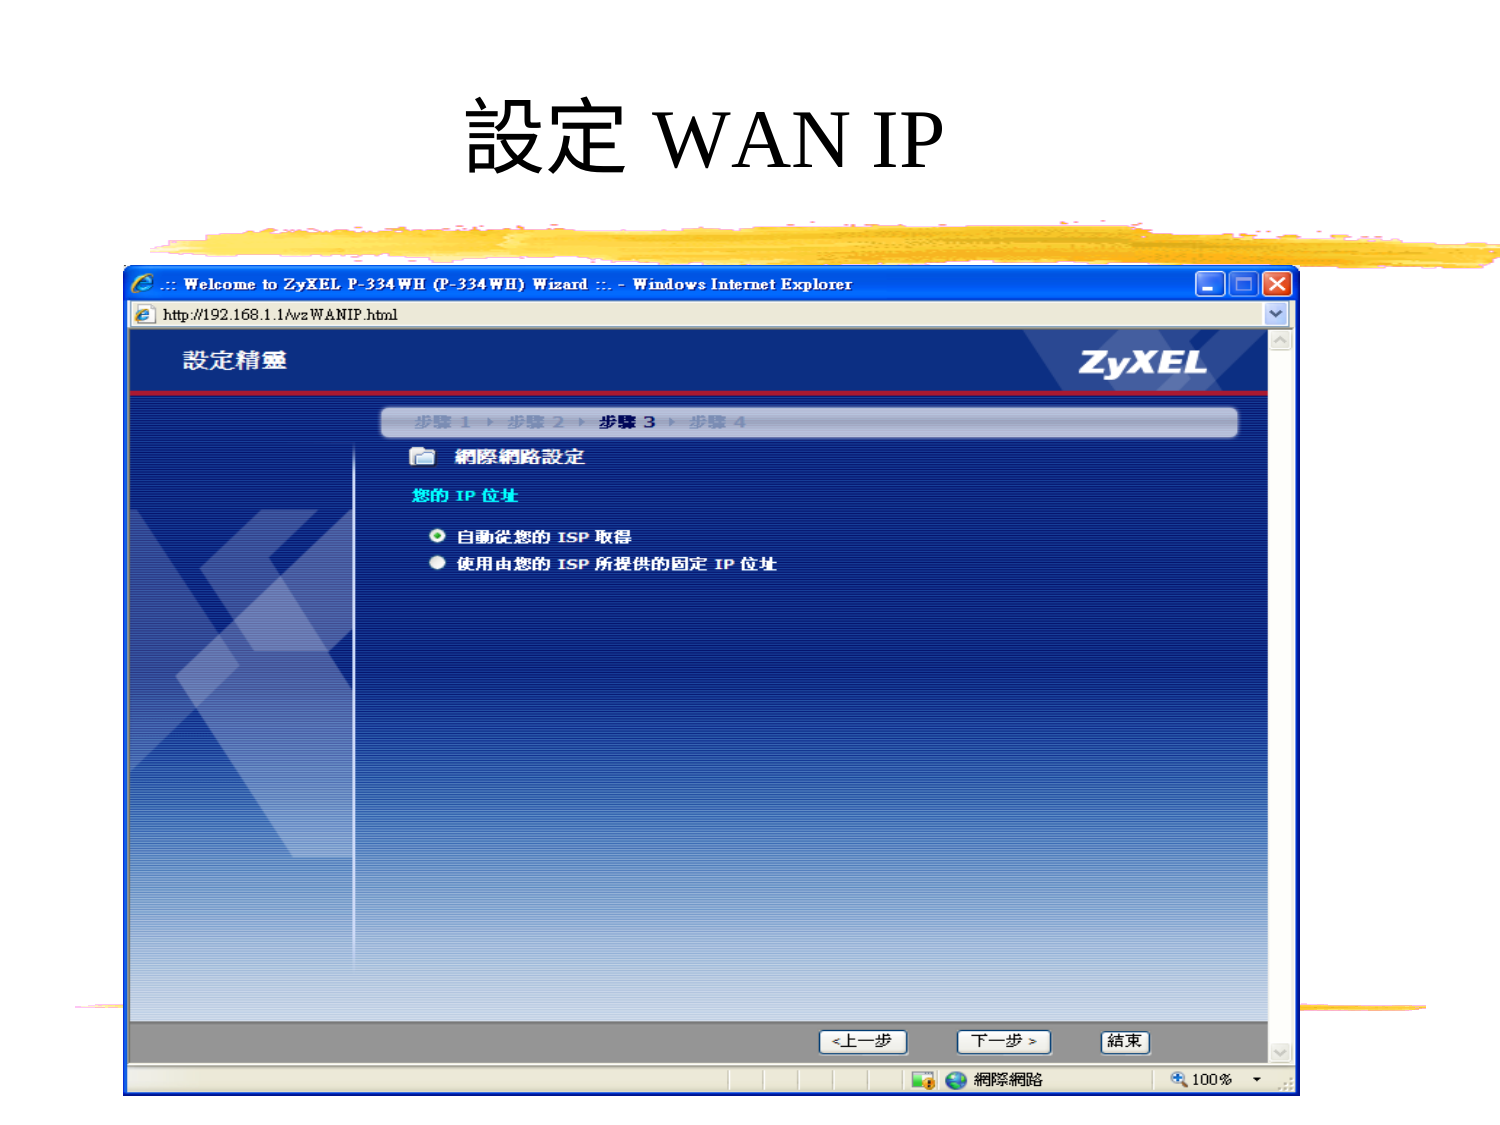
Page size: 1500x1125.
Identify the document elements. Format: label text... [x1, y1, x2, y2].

title 設定WAN IP [66, 44, 1342, 218]
picture [75, 215, 1500, 1096]
